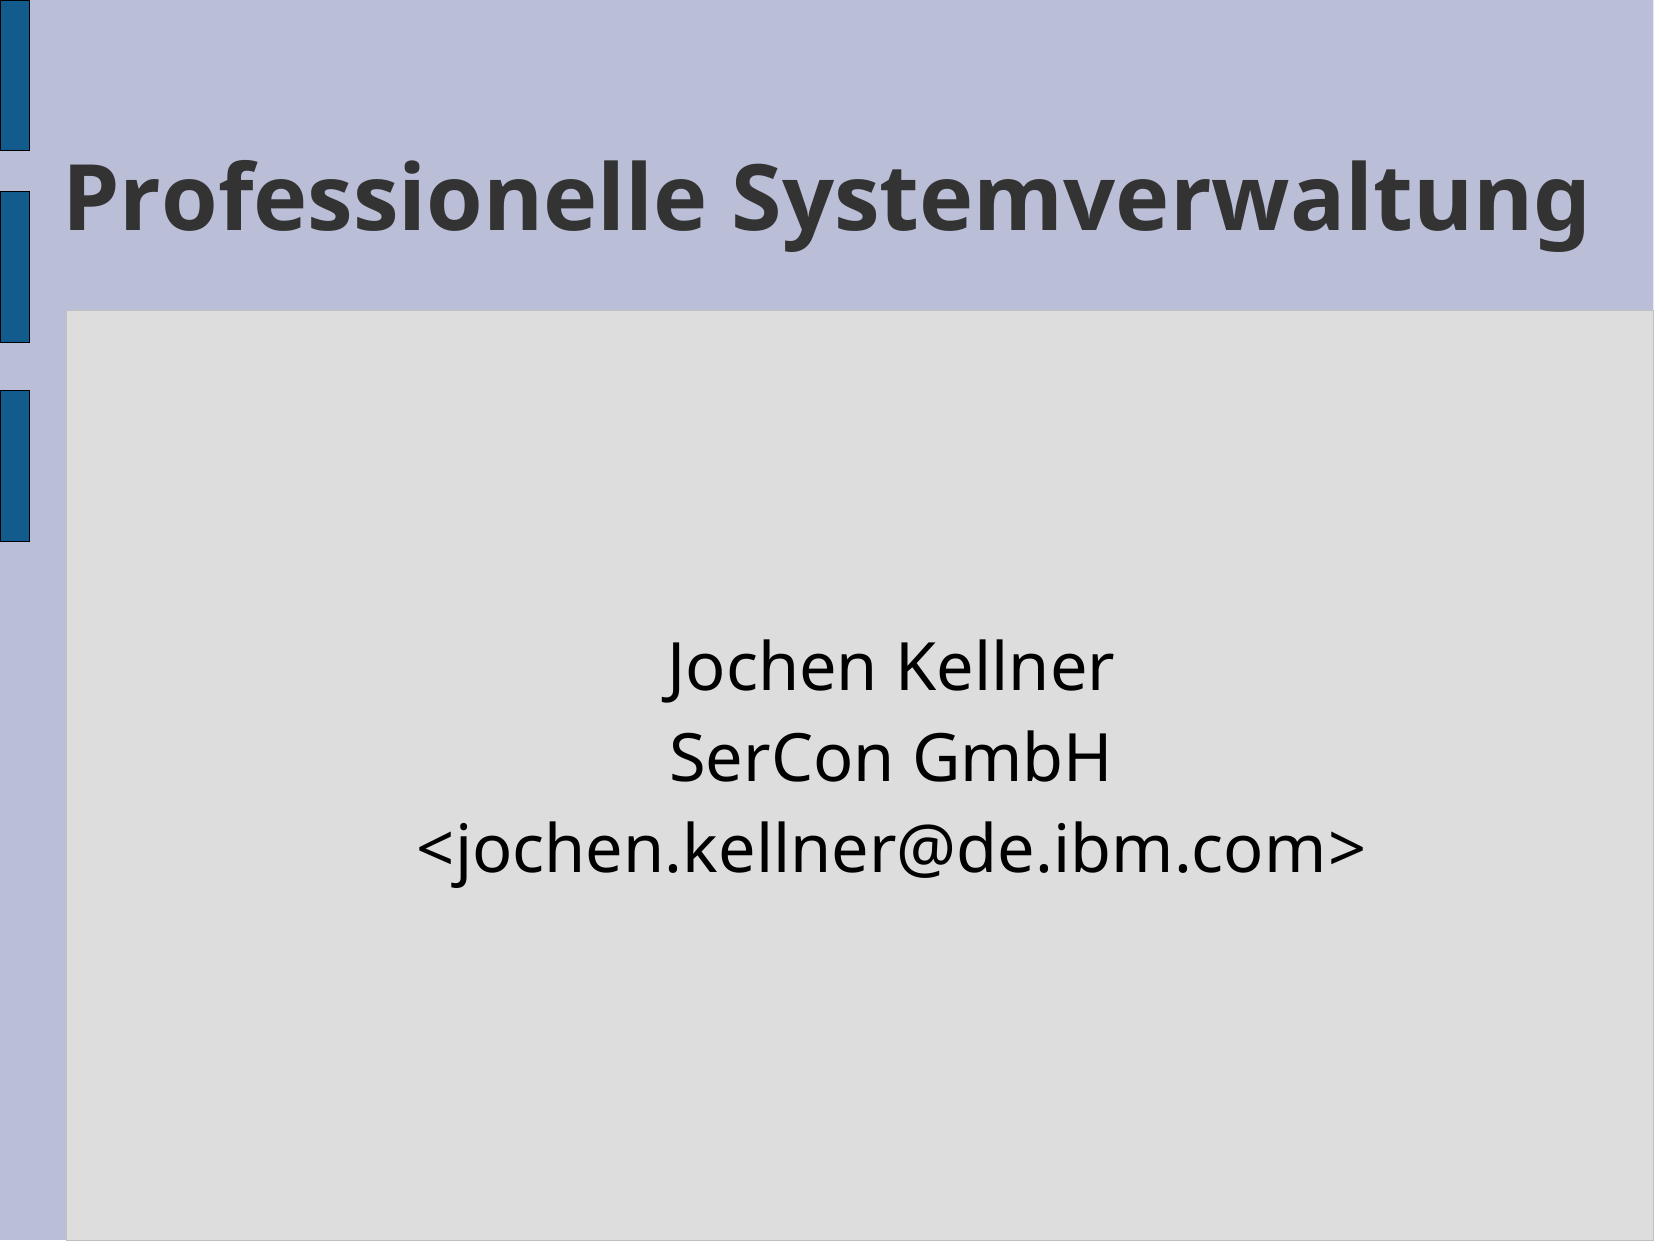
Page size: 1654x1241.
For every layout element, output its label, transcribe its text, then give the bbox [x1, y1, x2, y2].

subtitle Jochen Kellner SerCon GmbH <jochen.kellner@de.ibm.com> [178, 364, 1570, 1147]
title Professionelle Systemverwaltung [110, 91, 1546, 299]
